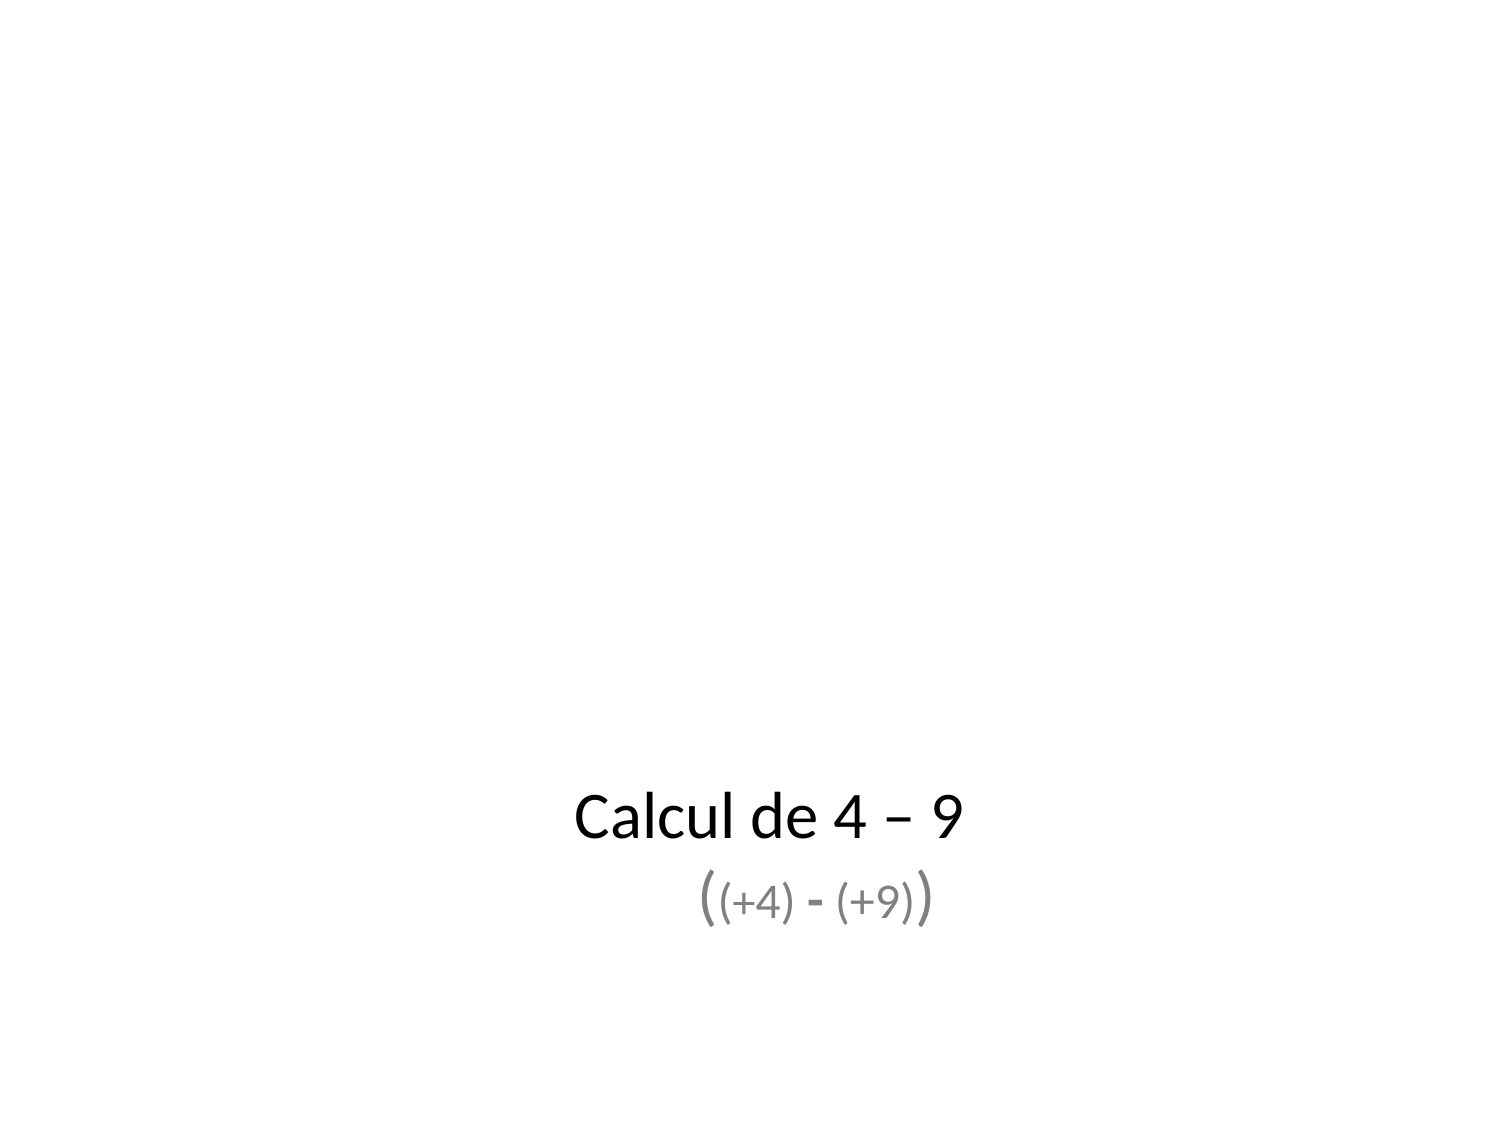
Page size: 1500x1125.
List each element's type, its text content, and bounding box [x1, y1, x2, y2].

text_box Calcul de 4 – 9 ((+4) - (+9)) [559, 764, 1074, 1020]
